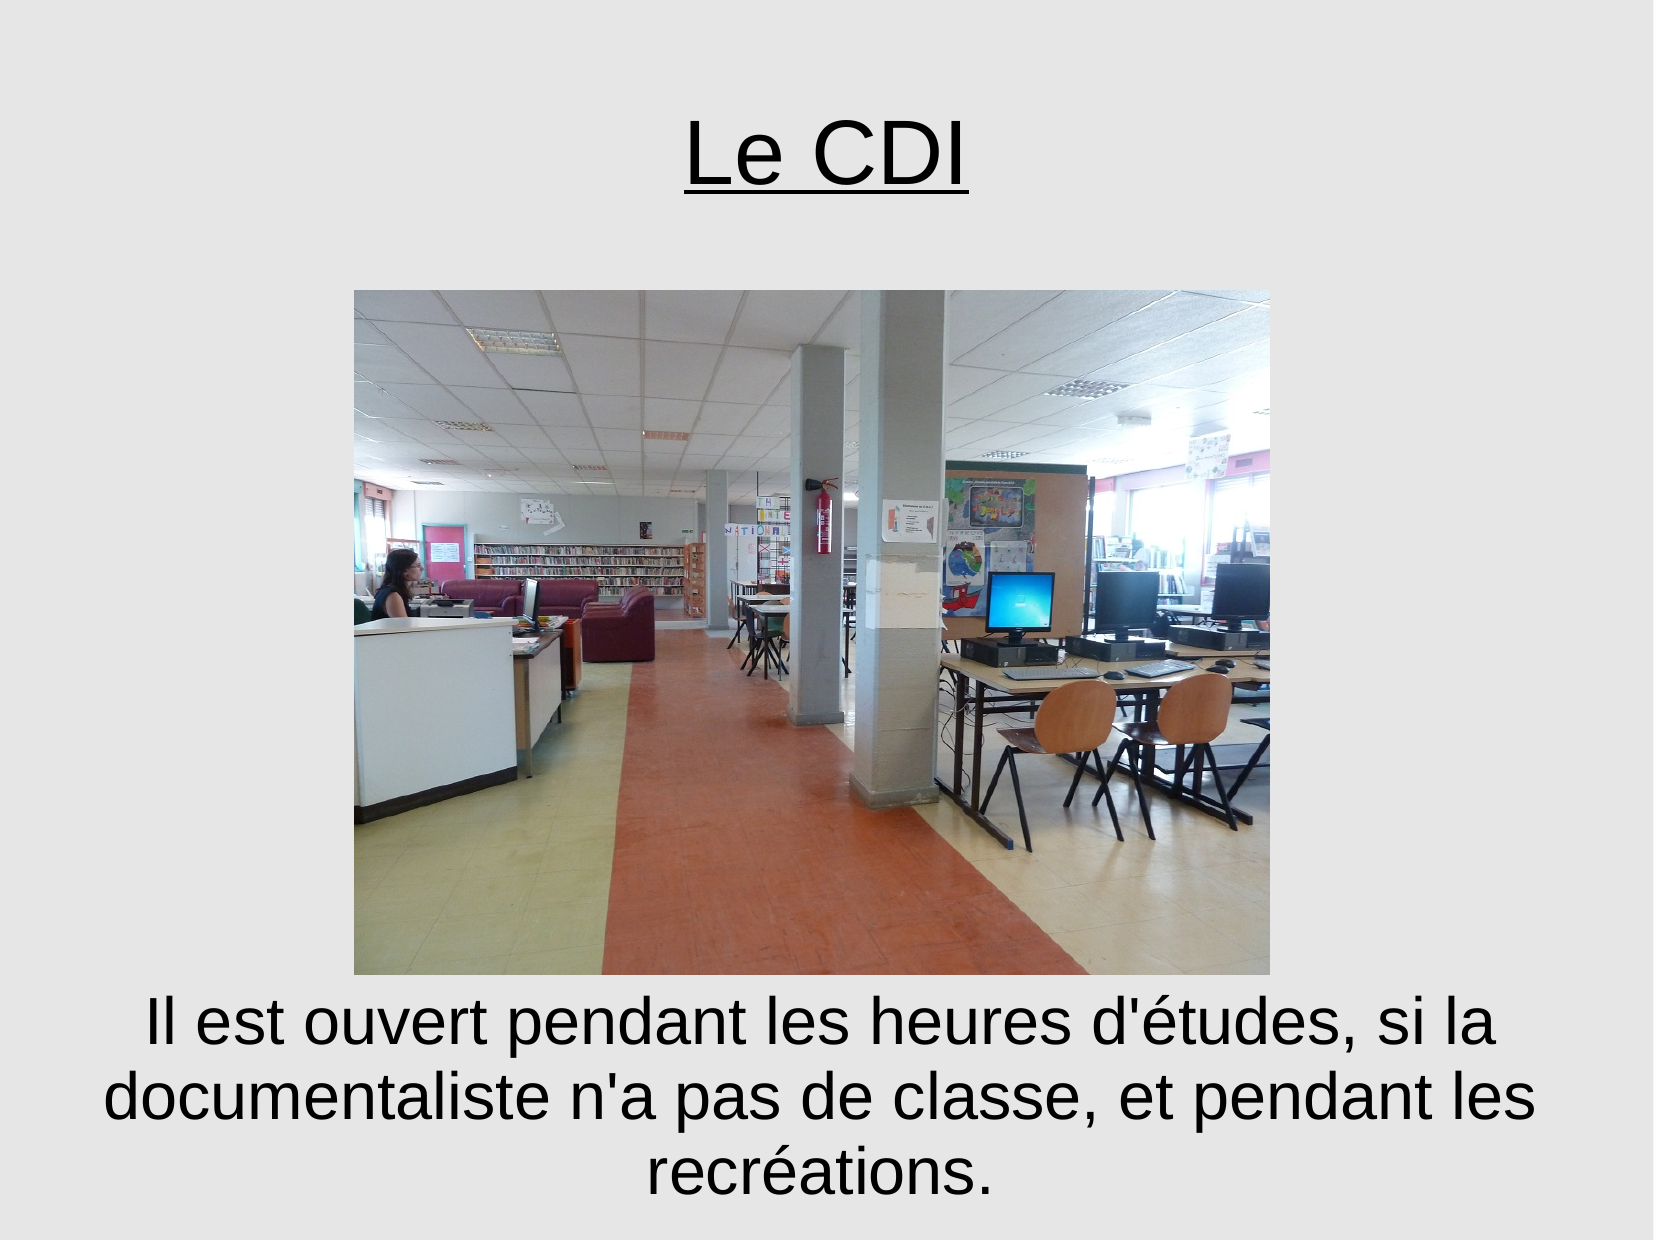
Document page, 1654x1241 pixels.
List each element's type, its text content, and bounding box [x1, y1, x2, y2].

subtitle Il est ouvert pendant les heures d'études, si la documentaliste n'a pas de classe, et pendant les recréations. [76, 982, 1565, 1211]
title Le CDI [82, 56, 1571, 250]
picture [354, 290, 1270, 975]
